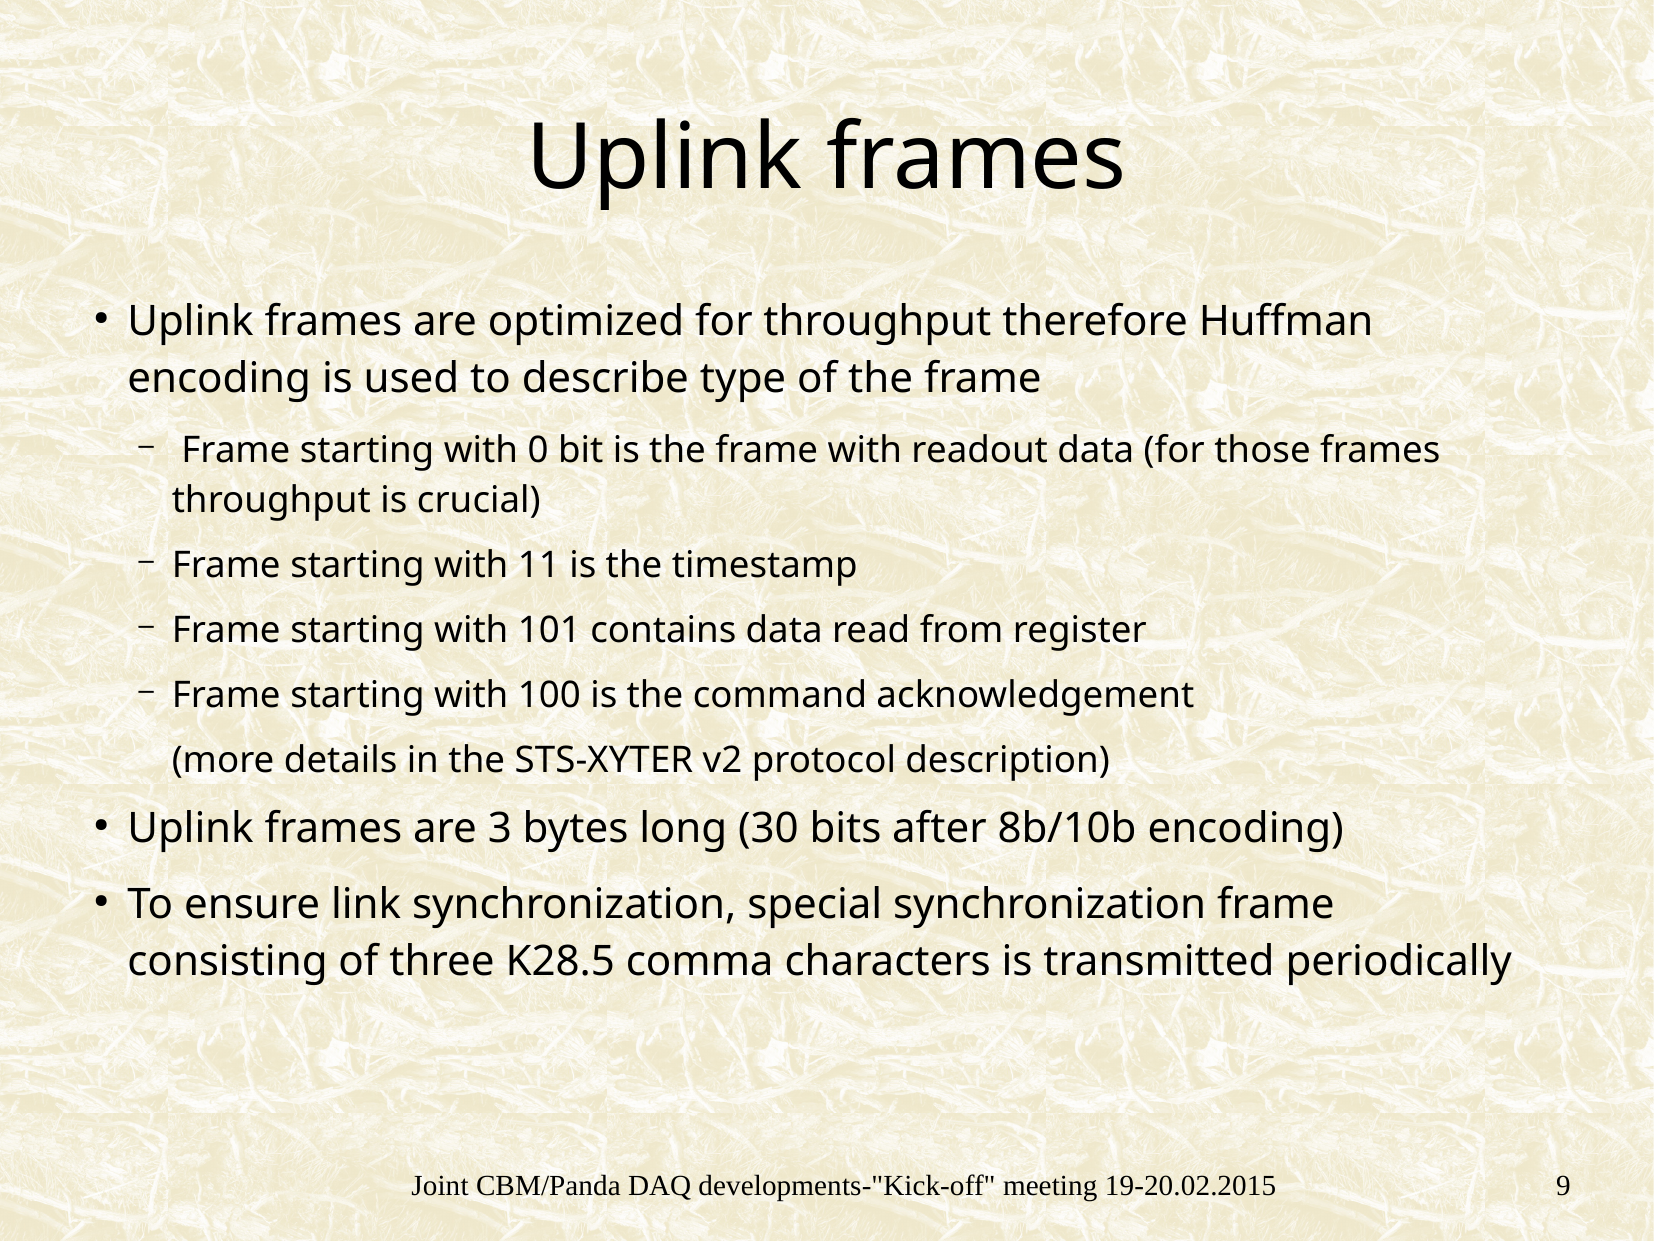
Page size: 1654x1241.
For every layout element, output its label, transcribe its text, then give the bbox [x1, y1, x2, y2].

picture [0, 0, 1654, 1241]
list Uplink frames are optimized for throughput therefore Huffman encoding is used to describe type of the frame Frame starting with 0 bit is the frame with readout data (for those frames throughput is crucial) Frame starting with 11 is the timestamp Frame starting with 101 contains data read from register Frame starting with 100 is the command acknowledgement (more details in the STS-XYTER v2 protocol description) Uplink frames are 3 bytes long (30 bits after 8b/10b encoding) To ensure link synchronization, special synchronization frame consisting of three K28.5 comma characters is transmitted periodically [82, 290, 1538, 1010]
title Uplink frames [82, 49, 1571, 257]
